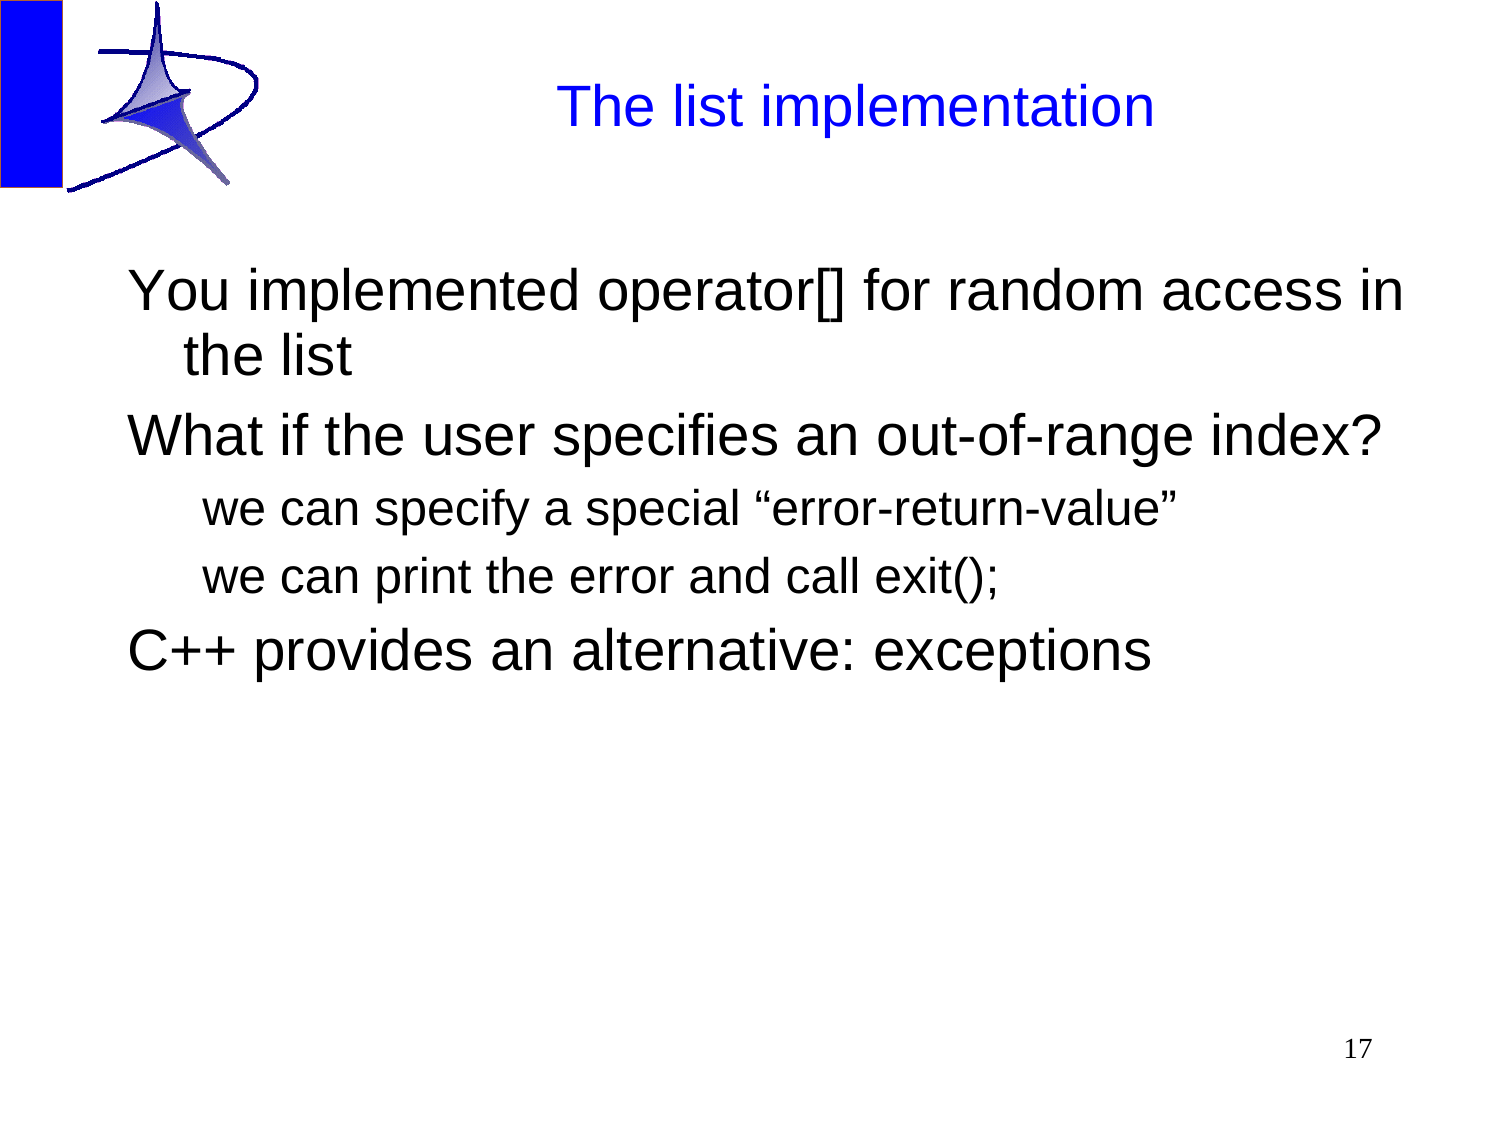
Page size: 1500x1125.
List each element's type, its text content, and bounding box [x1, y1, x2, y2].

title The list implementation [262, 24, 1450, 188]
picture [62, 0, 263, 197]
list You implemented operator[] for random access in the list What if the user specifies an out-of-range index? we can specify a special “error-return-value” we can print the error and call exit(); C++ provides an alternative: exceptions [112, 249, 1450, 1001]
